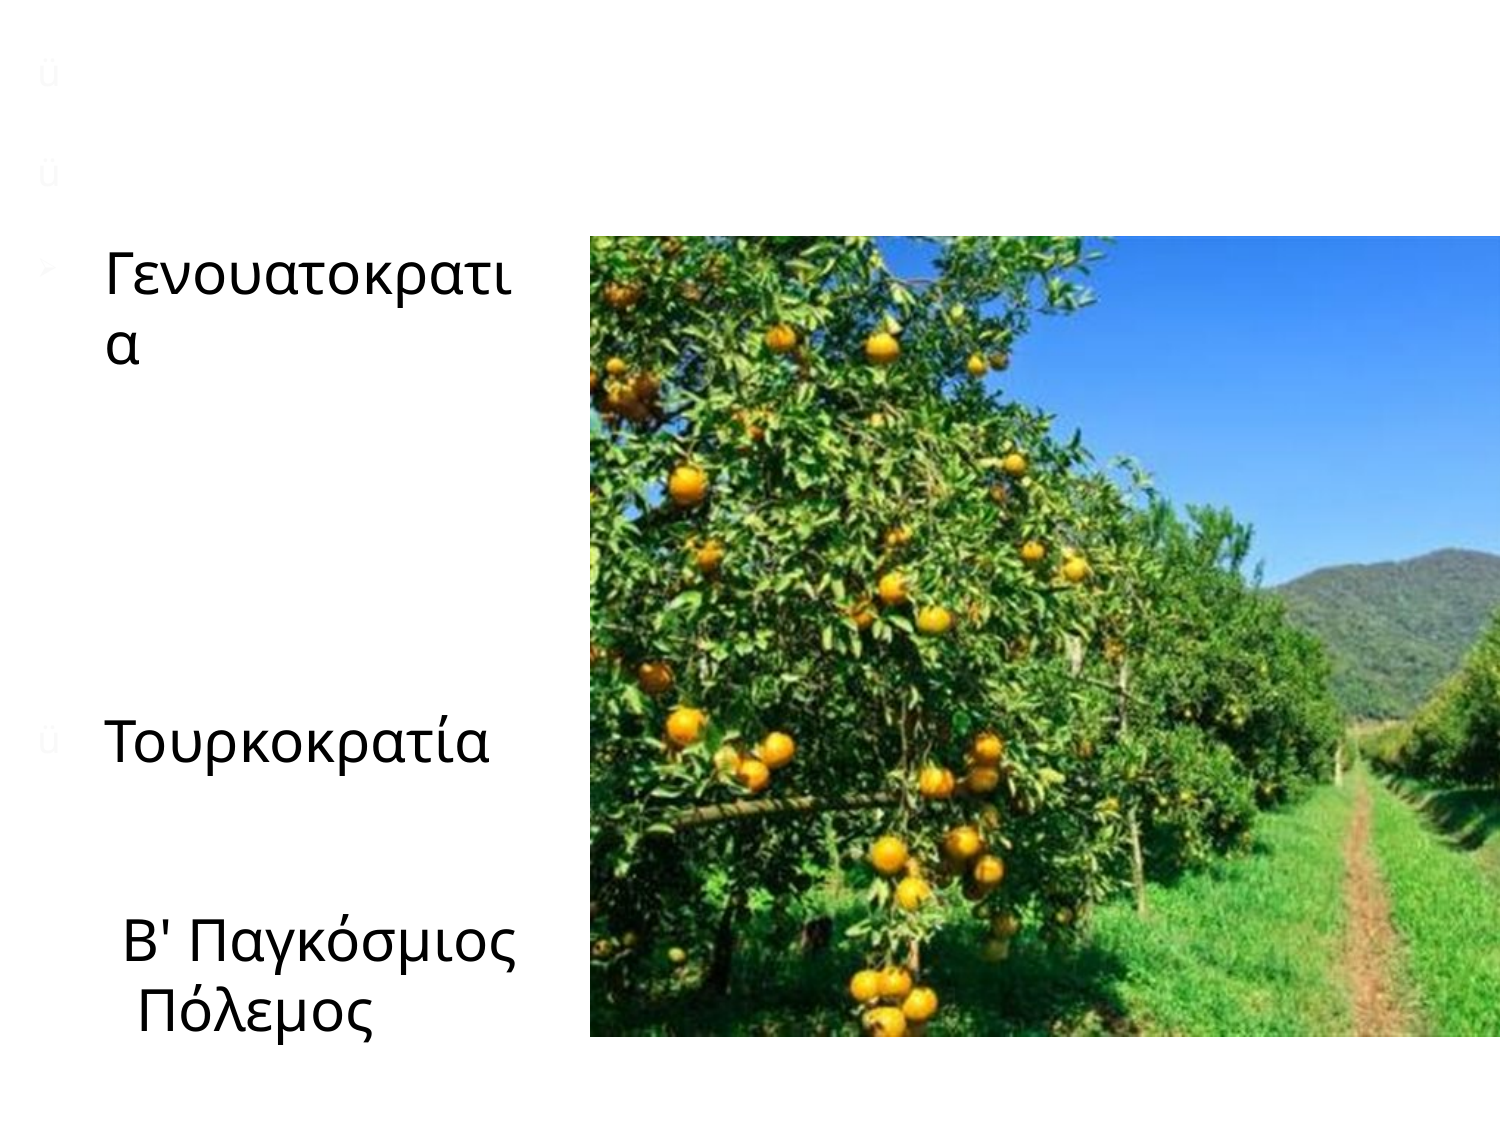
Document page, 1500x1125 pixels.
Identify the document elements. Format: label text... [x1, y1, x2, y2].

list Γενουατοκρατια Τουρκοκρατία Β' Παγκόσμιος Πόλεμος Β’ Παγκόσμιος Πόλεμος [0, 29, 562, 1063]
picture [590, 236, 1500, 1037]
